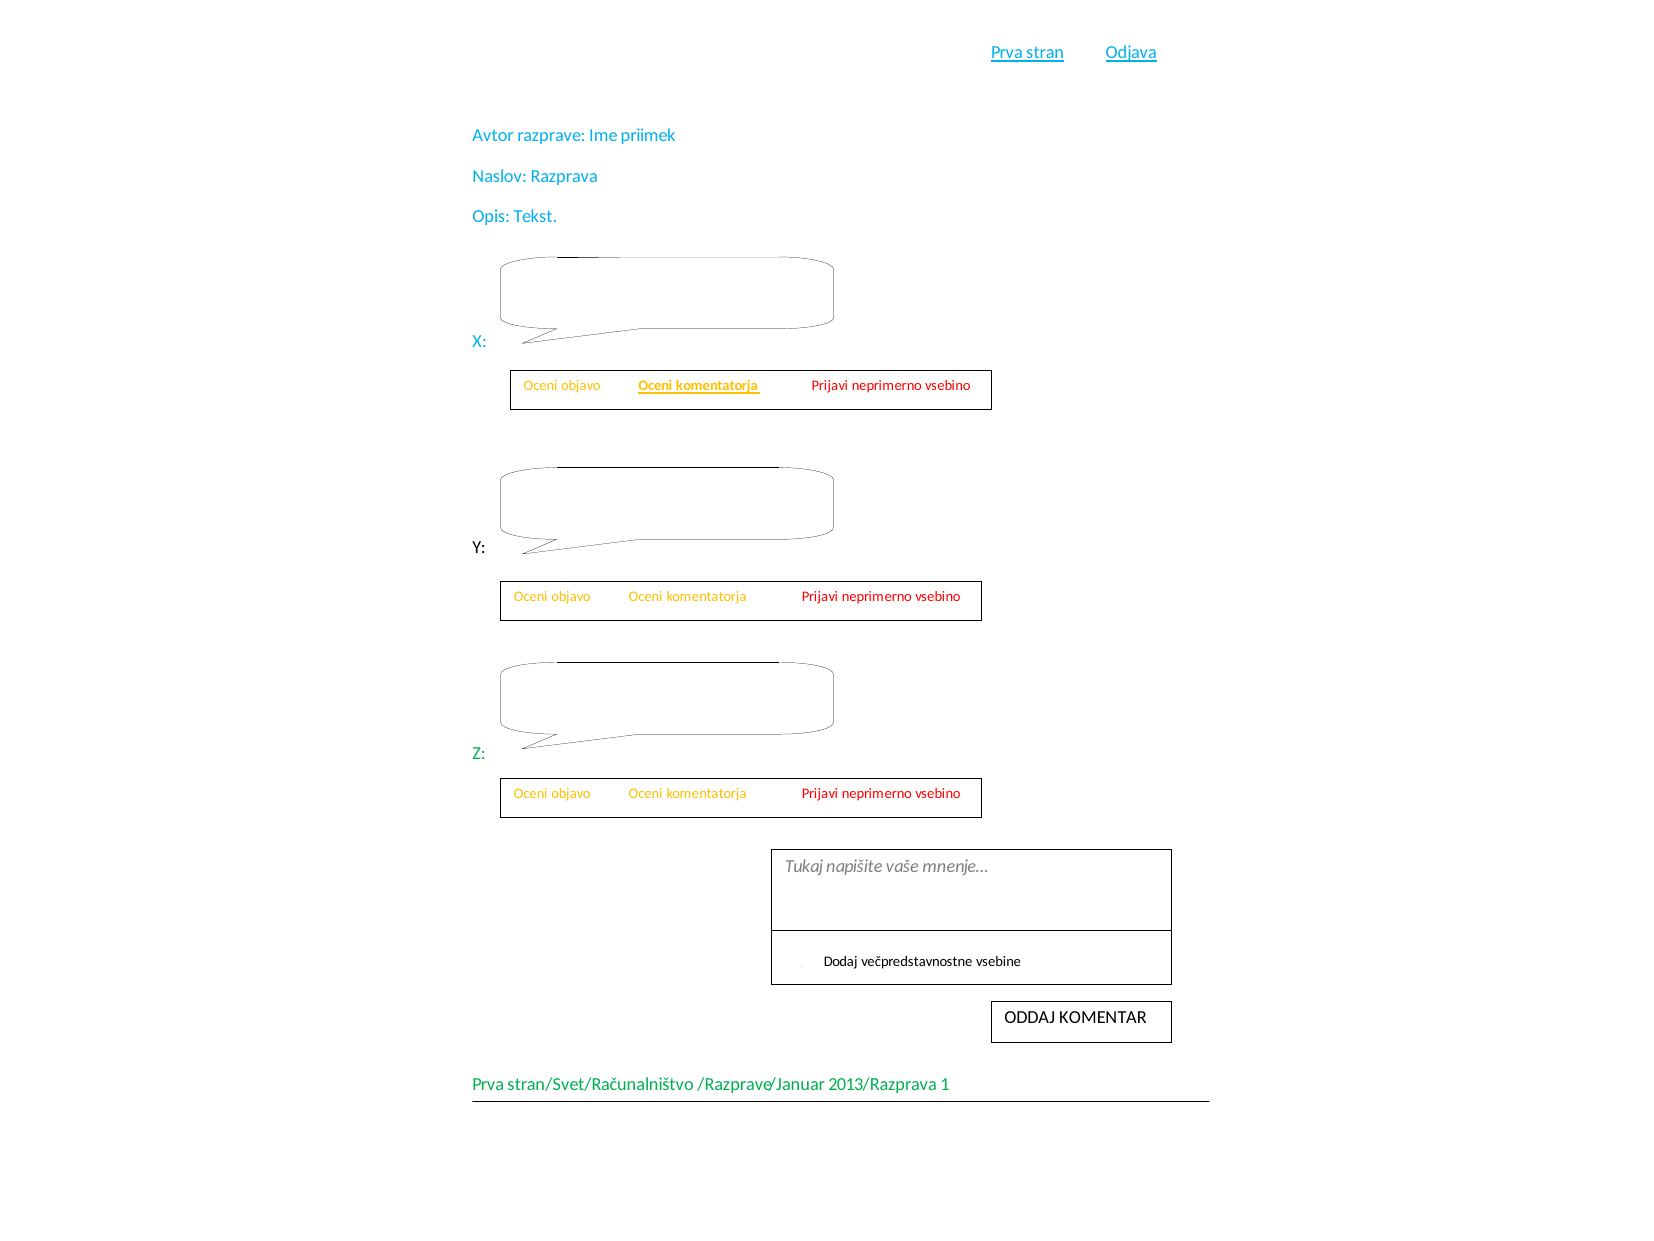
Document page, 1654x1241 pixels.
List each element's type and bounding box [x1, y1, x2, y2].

picture [472, 0, 1211, 1123]
